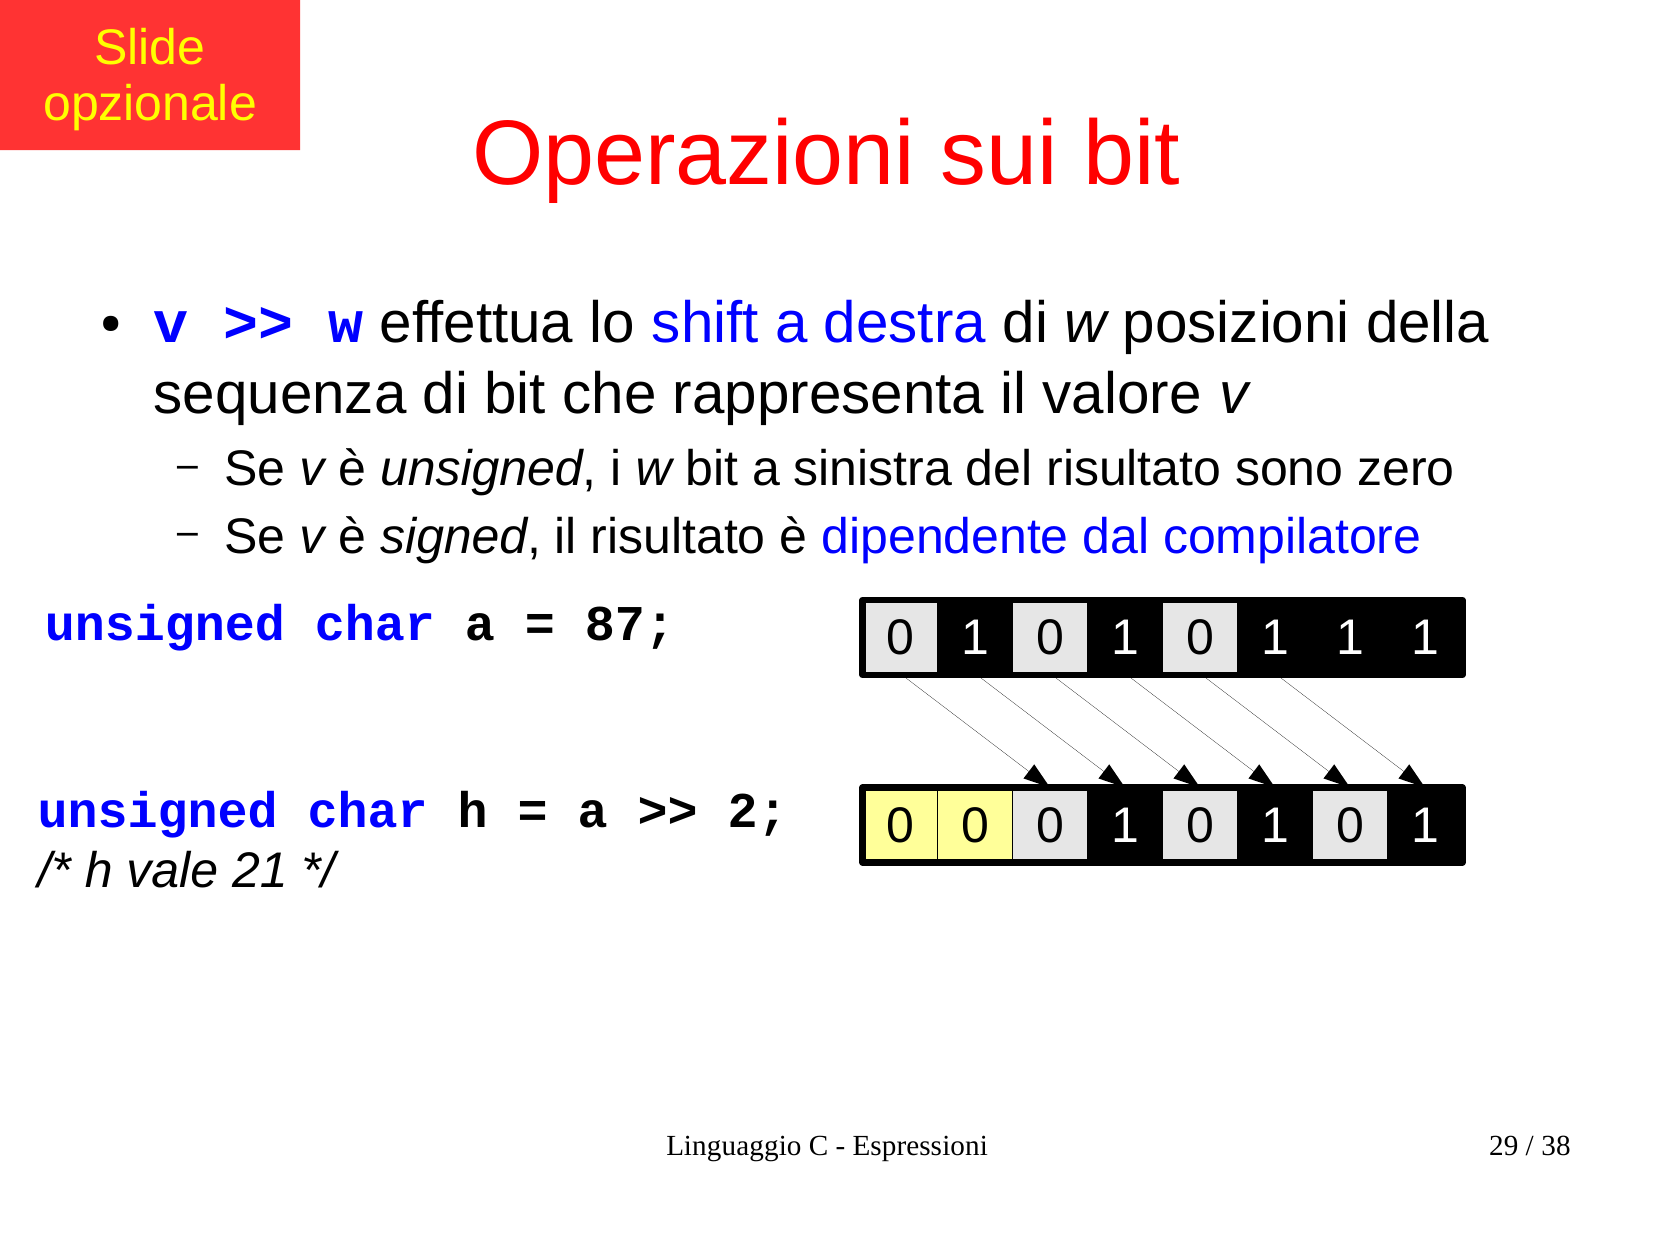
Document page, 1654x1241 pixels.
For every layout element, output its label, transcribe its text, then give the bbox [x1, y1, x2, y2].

text_box 0 [1012, 603, 1087, 672]
text_box 1 [1237, 791, 1313, 859]
text_box 0 [1313, 791, 1387, 859]
text_box 1 [1087, 603, 1163, 672]
text_box 0 [866, 791, 937, 859]
text_box Slide opzionale [0, 0, 301, 151]
title Operazioni sui bit [82, 49, 1571, 257]
text_box 0 [937, 791, 1012, 859]
text_box 0 [1012, 791, 1087, 859]
text_box unsigned char a = 87; [44, 598, 676, 656]
text_box 0 [1163, 603, 1237, 672]
text_box 1 [1237, 603, 1312, 672]
text_box unsigned char h = a >> 2; /* h vale 21 */ [37, 785, 788, 900]
text_box 0 [1162, 791, 1237, 859]
text_box 1 [937, 603, 1012, 672]
text_box 0 [866, 603, 937, 672]
text_box 1 [1387, 791, 1459, 859]
list v >> w effettua lo shift a destra di w posizioni della sequenza di bit che rappresenta il valore v Se v è unsigned, i w bit a sinistra del risultato sono zero Se v è signed, il risultato è dipendente dal compilatore [82, 290, 1571, 1109]
text_box 1 [1087, 791, 1162, 859]
text_box 1 [1387, 603, 1459, 672]
text_box 1 [1312, 603, 1387, 672]
